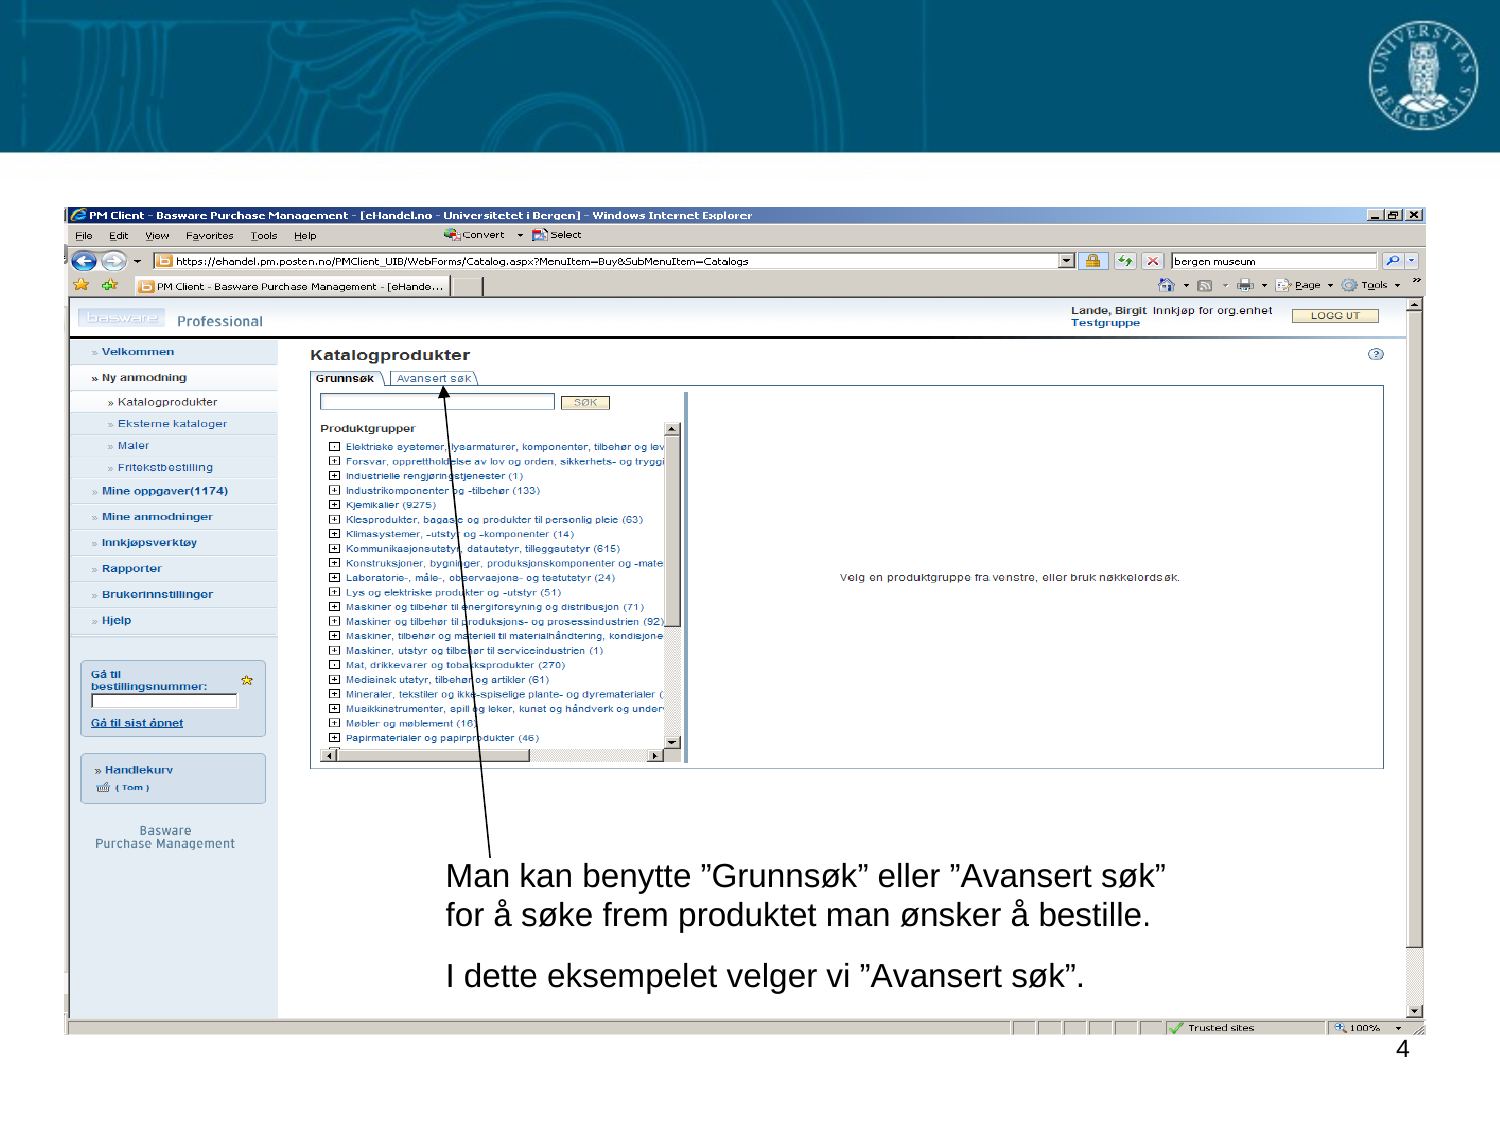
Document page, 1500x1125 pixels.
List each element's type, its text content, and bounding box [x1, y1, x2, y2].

picture [1368, 21, 1478, 131]
picture [0, 151, 1500, 1125]
text_box [64, 208, 1426, 1035]
text_box <number> [1074, 1035, 1426, 1103]
text_box Man kan benytte ”Grunnsøk” eller ”Avansert søk” for å søke frem produktet man ønsker å bestille. I dette eksempelet velger vi ”Avansert søk”. [430, 846, 1223, 1003]
